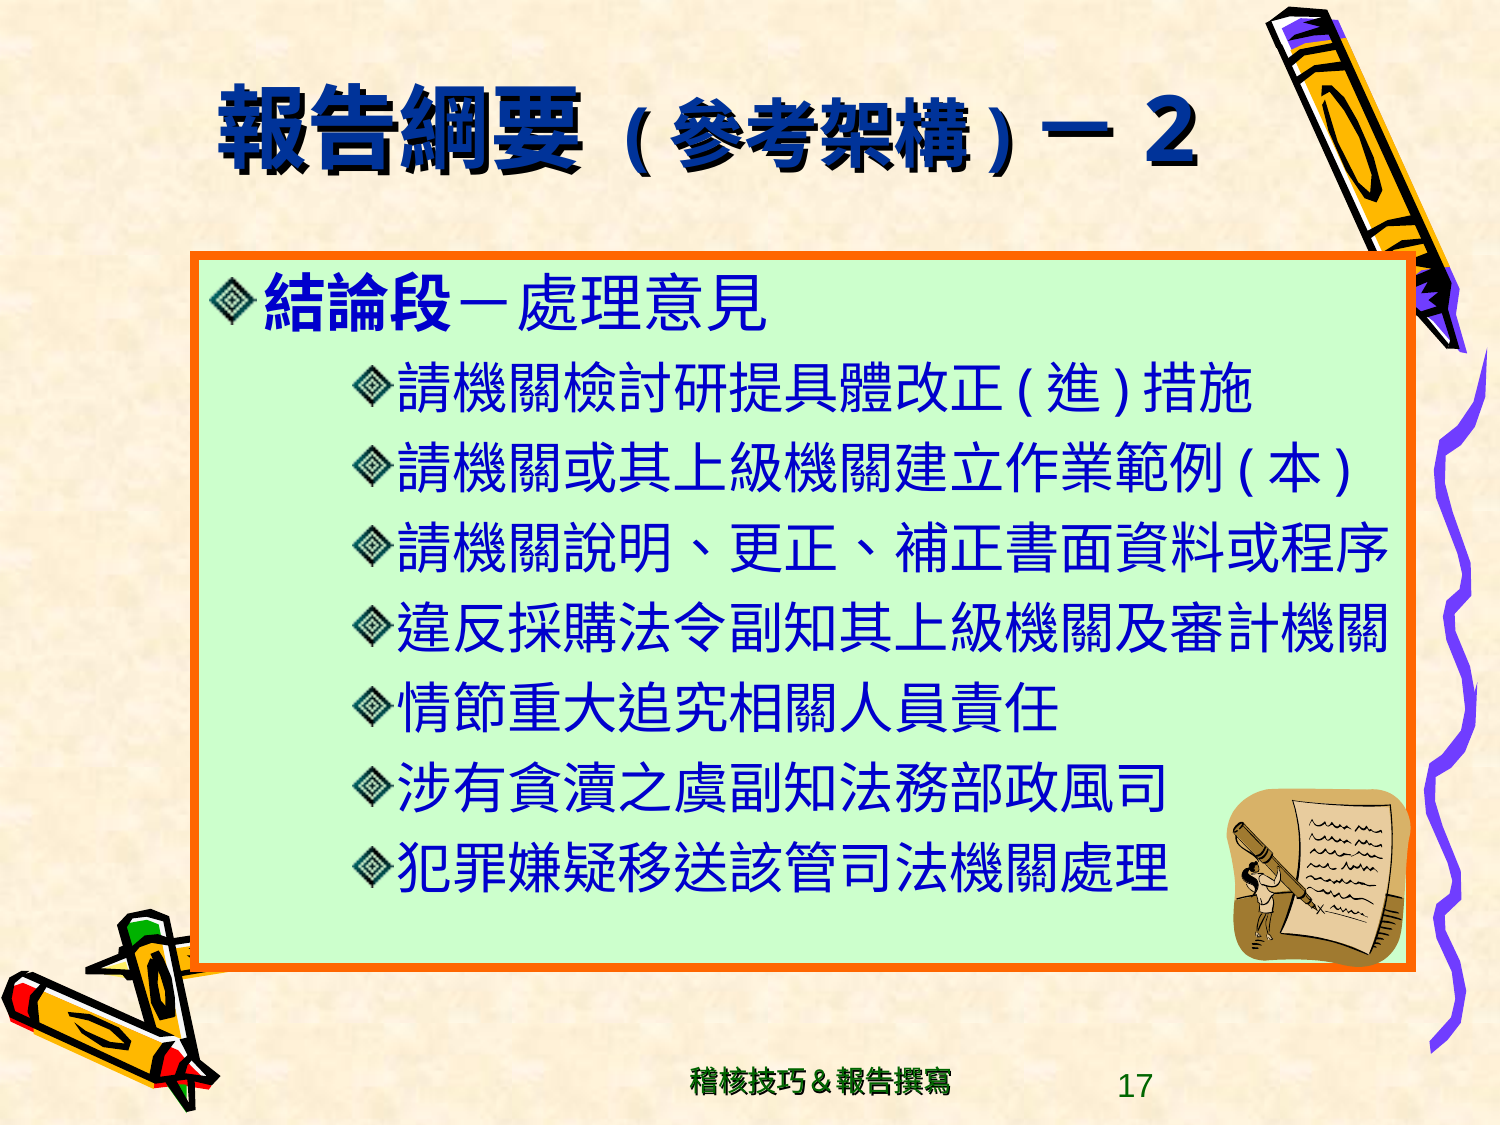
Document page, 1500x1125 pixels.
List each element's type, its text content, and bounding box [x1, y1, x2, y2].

text_box [1102, 1056, 1415, 1101]
picture [1226, 788, 1411, 968]
text_box 稽核技巧＆報告撰寫 [583, 1055, 1059, 1100]
title 報告綱要 (參考架構)－2 [171, 24, 1240, 188]
list 結論段－處理意見 請機關檢討研提具體改正(進)措施 請機關或其上級機關建立作業範例(本) 請機關說明、更正、補正書面資料或程序 違反採購法令副知其上級機關及審計機關 情節重大追究相關人員責任 涉有貪瀆之虞副知法務部政風司 犯罪嫌疑移送該管司法機關處理 [194, 255, 1411, 968]
